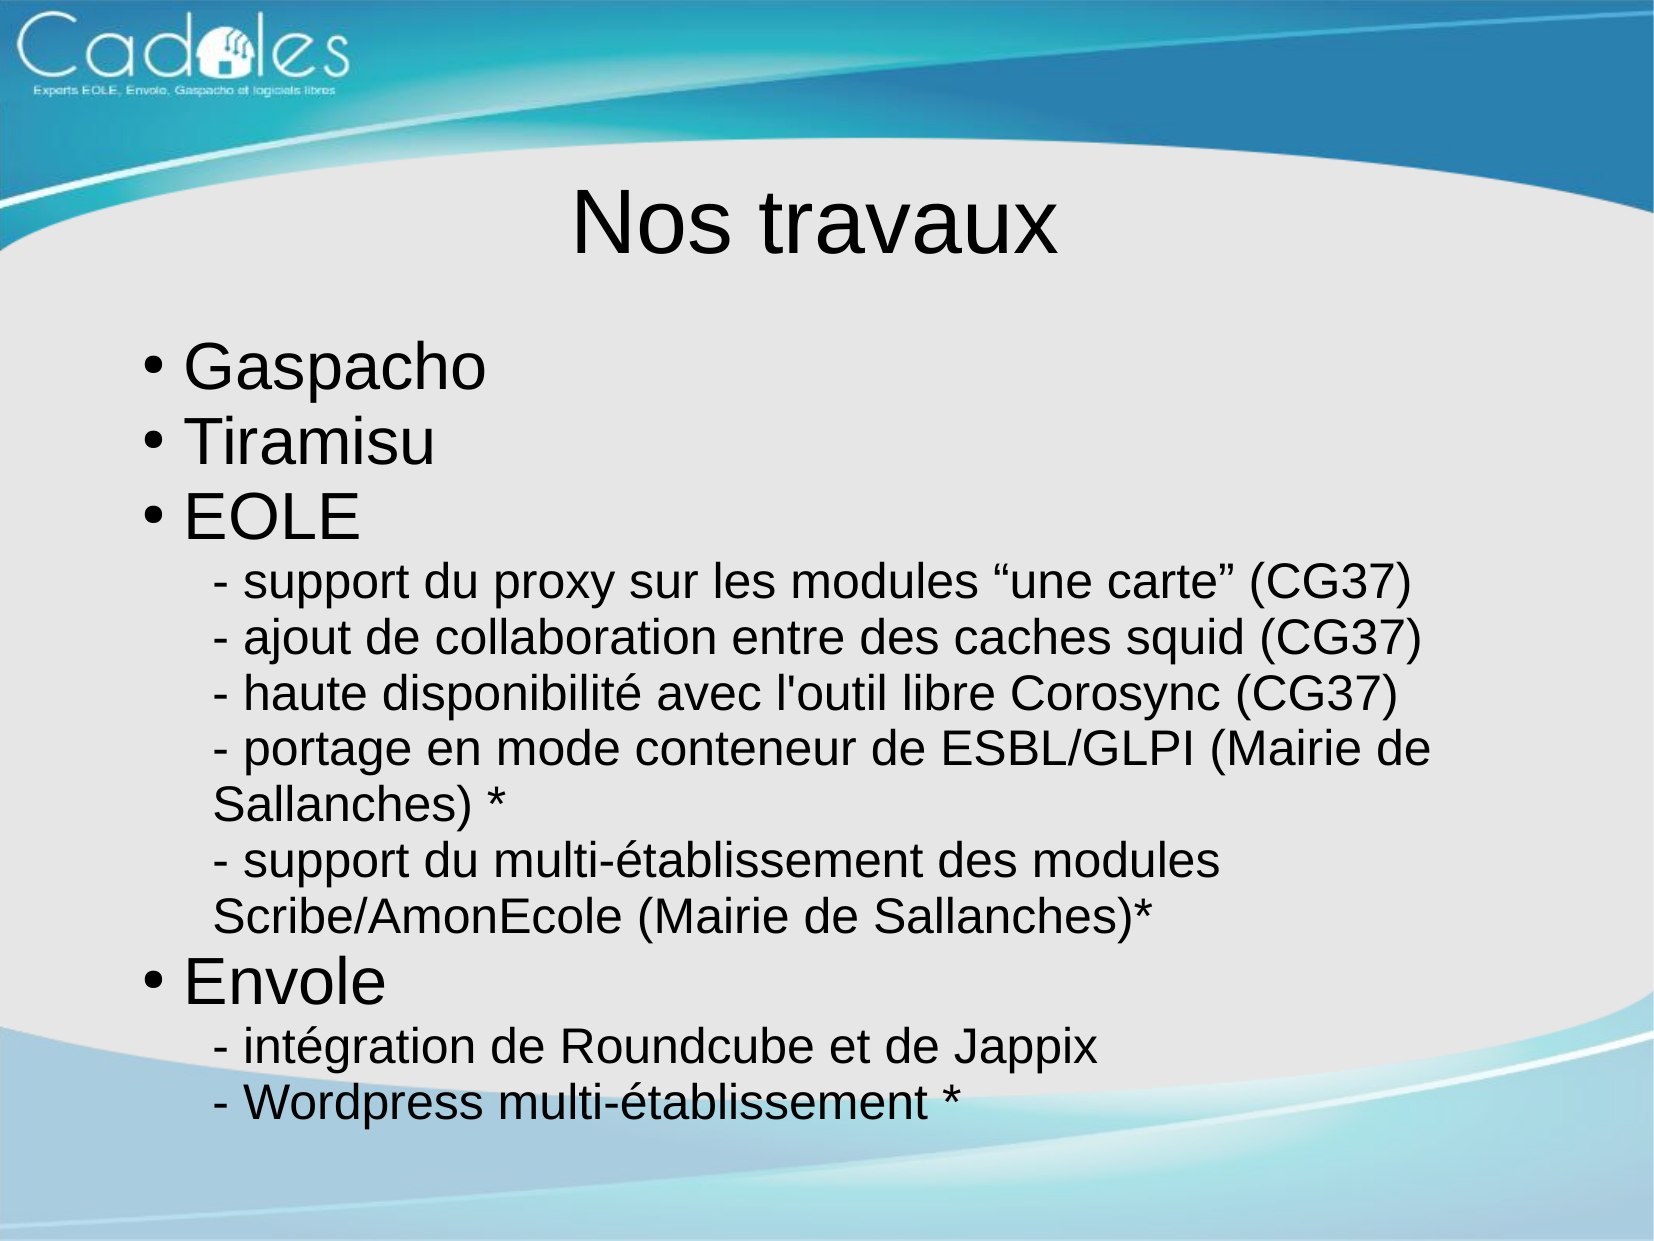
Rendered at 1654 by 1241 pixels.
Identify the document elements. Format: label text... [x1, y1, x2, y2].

title Nos travaux [70, 118, 1559, 326]
picture [0, 0, 1654, 1241]
subtitle Gaspacho Tiramisu EOLE - support du proxy sur les modules “une carte” (CG37) - ajout de collaboration entre des caches squid (CG37) - haute disponibilité avec l'outil libre Corosync (CG37) - portage en mode conteneur de ESBL/GLPI (Mairie de Sallanches) * - support du multi-établissement des modules Scribe/AmonEcole (Mairie de Sallanches)* Envole - intégration de Roundcube et de Jappix - Wordpress multi-établissement * [141, 325, 1548, 1134]
